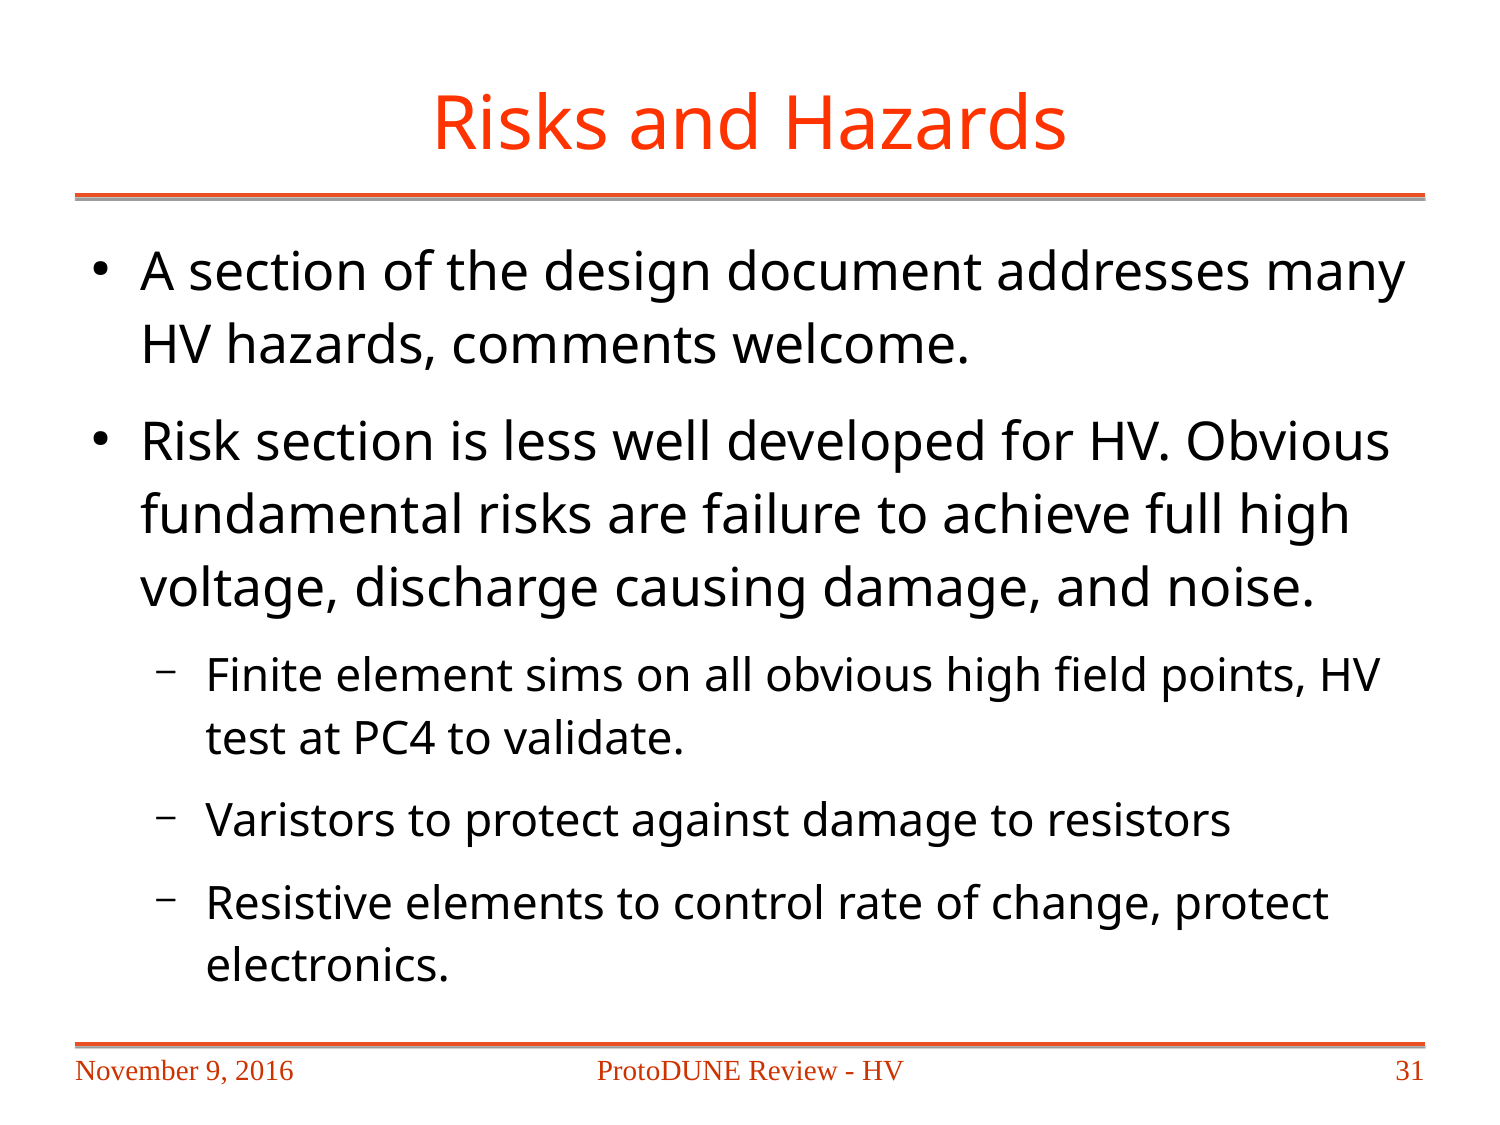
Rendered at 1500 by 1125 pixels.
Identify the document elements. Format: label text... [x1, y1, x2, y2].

title Risks and Hazards [75, 44, 1425, 196]
list A section of the design document addresses many HV hazards, comments welcome. Risk section is less well developed for HV. Obvious fundamental risks are failure to achieve full high voltage, discharge causing damage, and noise. Finite element sims on all obvious high field points, HV test at PC4 to validate. Varistors to protect against damage to resistors Resistive elements to control rate of change, protect electronics. [75, 232, 1425, 1002]
